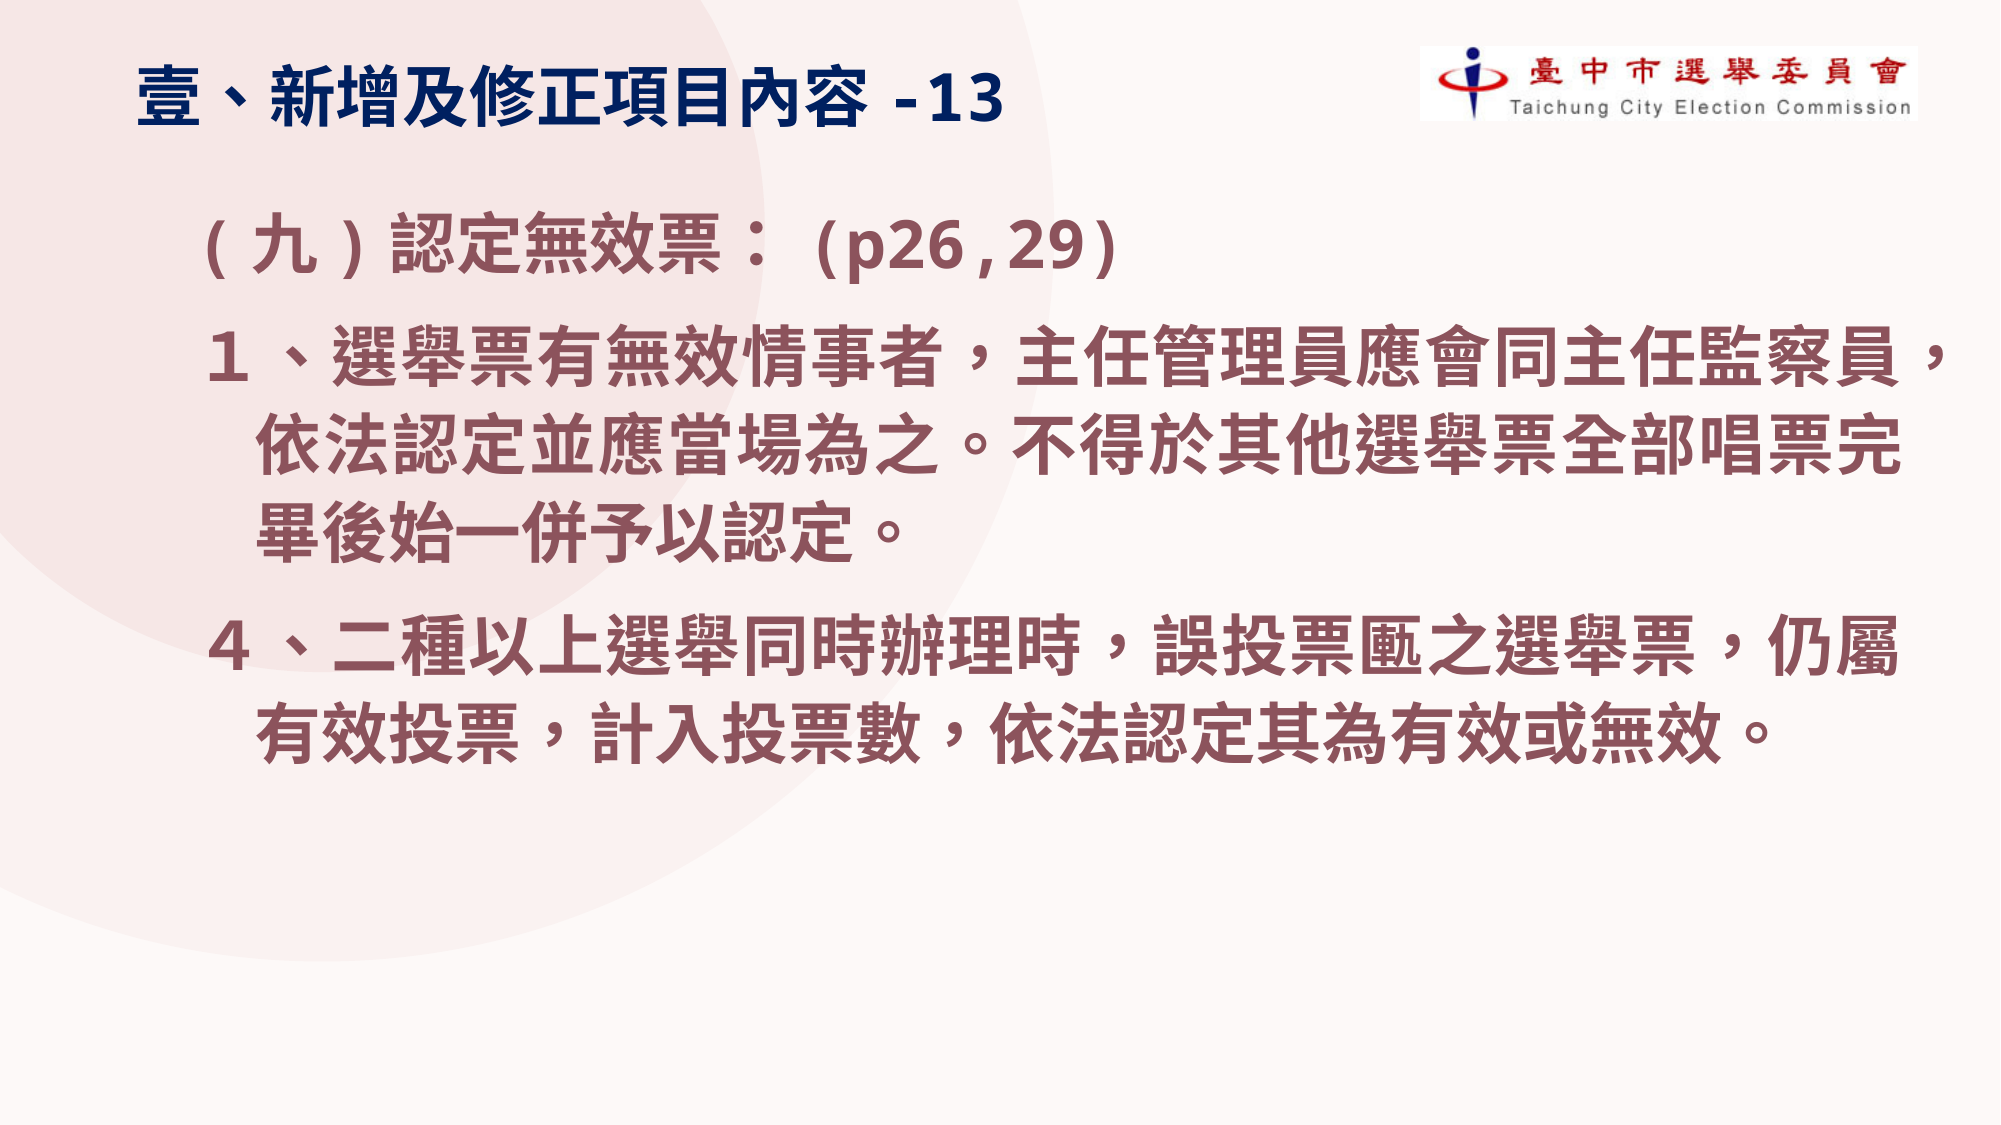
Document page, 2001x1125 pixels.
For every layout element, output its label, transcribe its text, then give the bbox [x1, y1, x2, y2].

title 壹、新增及修正項目內容-13 [120, 35, 1918, 166]
list (九)認定無效票：(p26,29) １、選舉票有無效情事者，主任管理員應會同主任監察員，依法認定並應當場為之。不得於其他選舉票全部唱票完畢後始一併予以認定。 ４、二種以上選舉同時辦理時，誤投票匭之選舉票，仍屬有效投票，計入投票數，依法認定其為有效或無效。 [120, 185, 1918, 1023]
